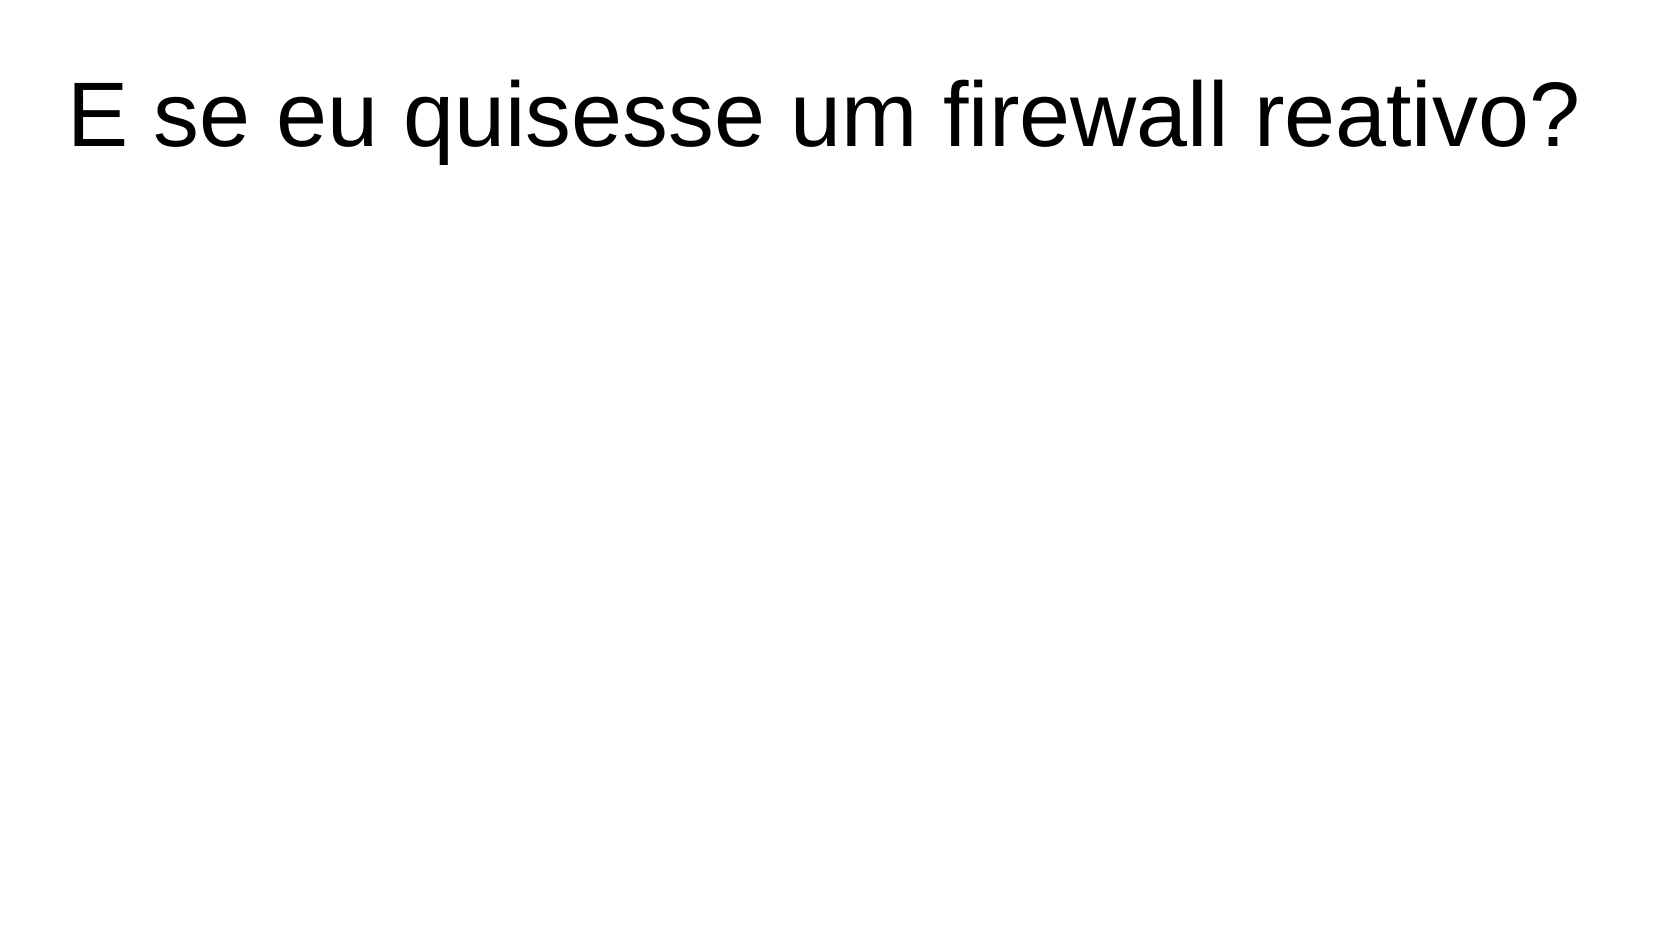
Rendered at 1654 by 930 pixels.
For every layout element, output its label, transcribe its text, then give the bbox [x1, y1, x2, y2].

title E se eu quisesse um firewall reativo? [45, 12, 1606, 218]
